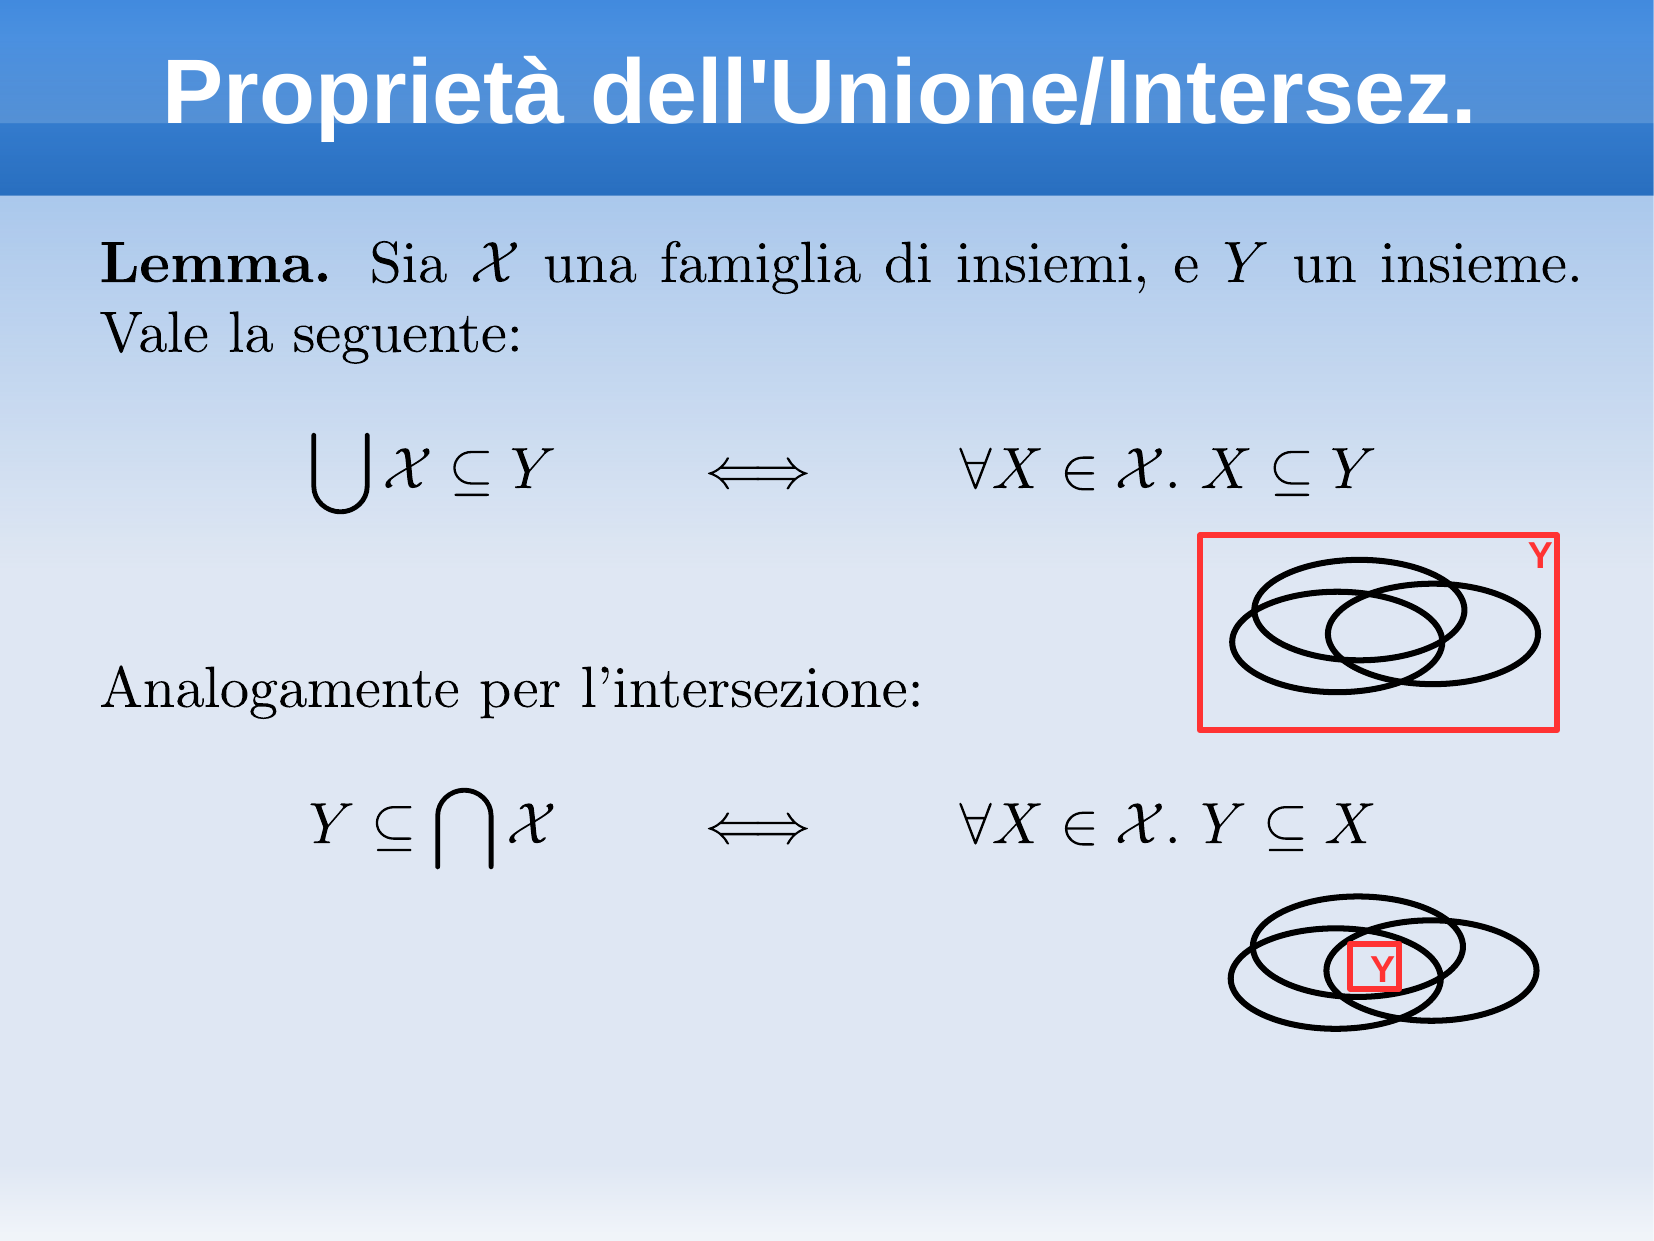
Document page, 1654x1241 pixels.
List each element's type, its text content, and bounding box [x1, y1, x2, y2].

text_box [99, 240, 1583, 875]
text_box Y [1355, 940, 1411, 998]
title Proprietà dell'Unione/Intersez. [76, 0, 1565, 196]
picture [0, 0, 1654, 1241]
text_box Y [1513, 526, 1568, 584]
